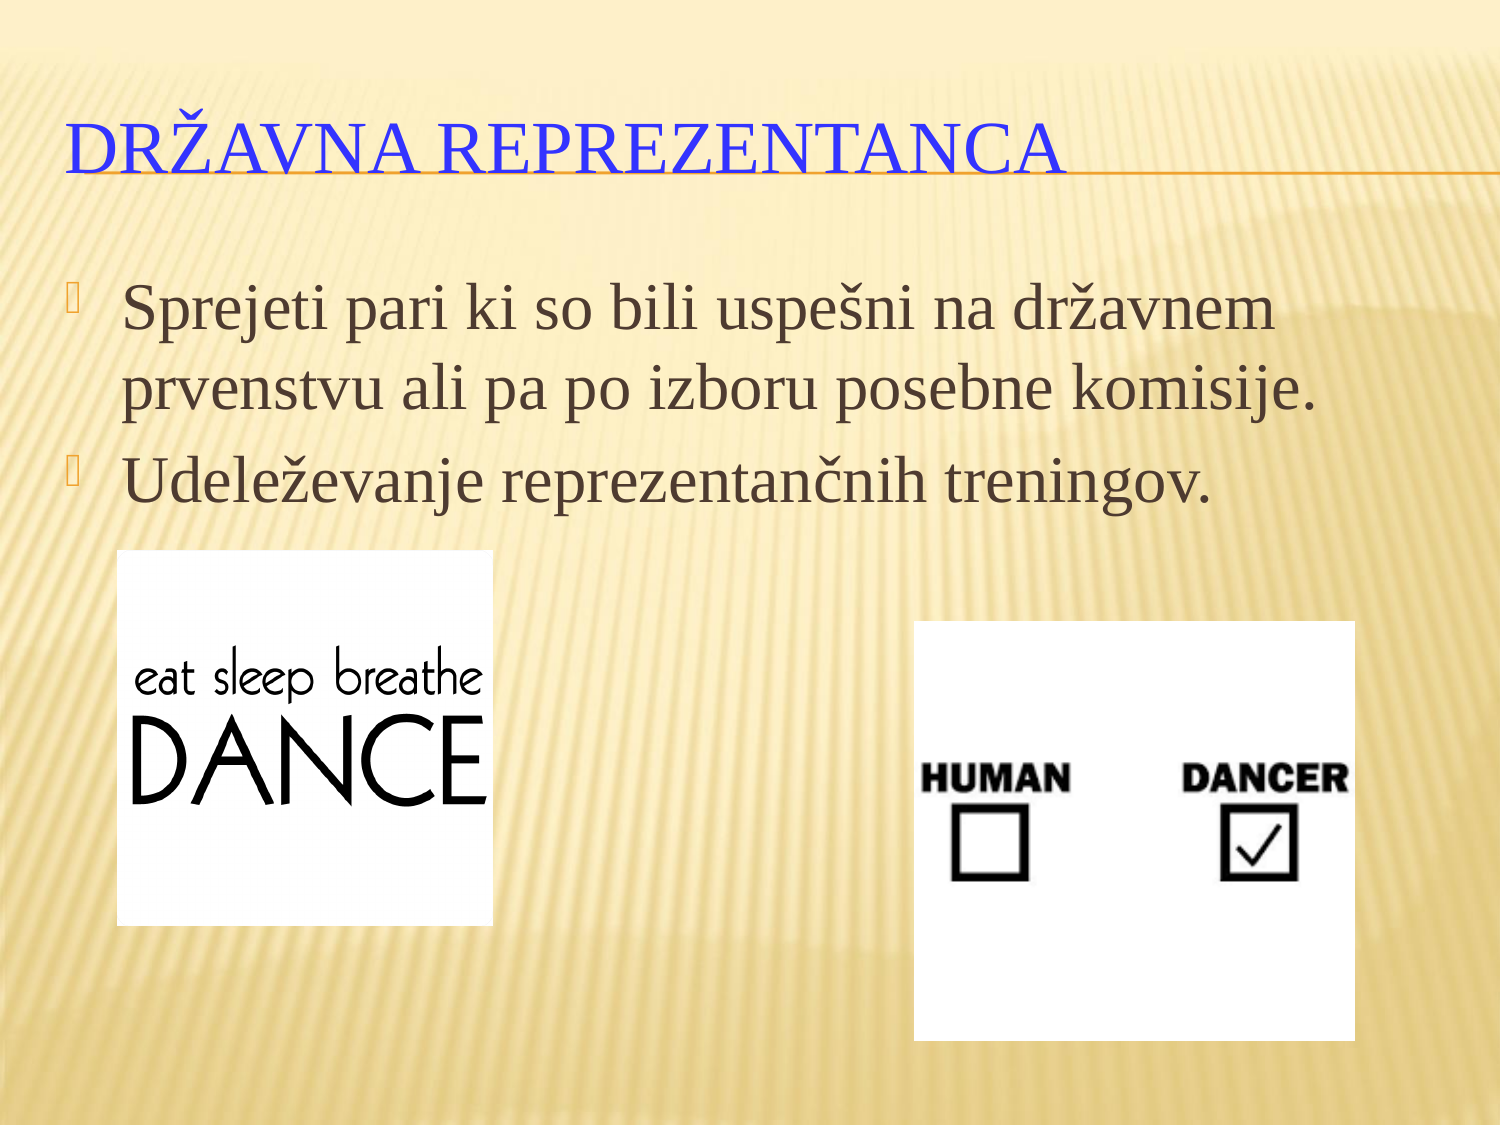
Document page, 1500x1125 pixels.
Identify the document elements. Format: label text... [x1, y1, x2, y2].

title Državna reprezentanca [50, 75, 1475, 213]
list Sprejeti pari ki so bili uspešni na državnem prvenstvu ali pa po izboru posebne komisije. Udeleževanje reprezentančnih treningov. [50, 254, 1475, 998]
picture [0, 0, 1500, 1125]
